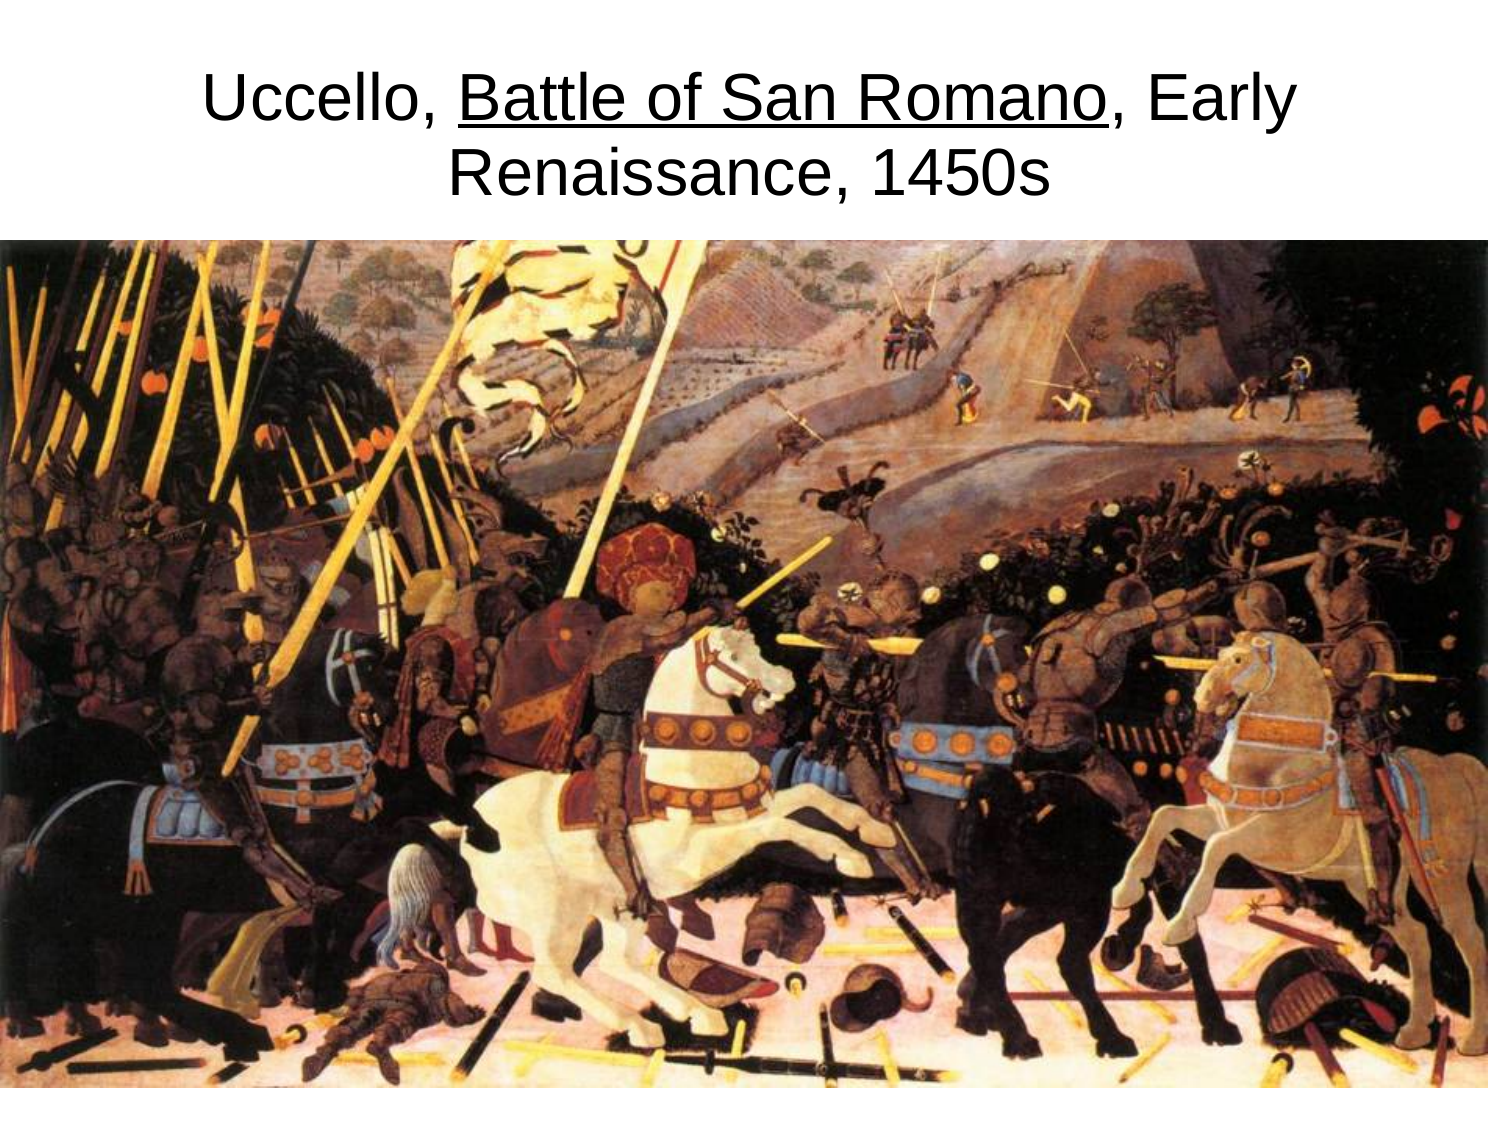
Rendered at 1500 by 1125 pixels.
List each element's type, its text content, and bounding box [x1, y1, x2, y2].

title Uccello, Battle of San Romano, Early Renaissance, 1450s [0, 45, 1500, 225]
picture [0, 240, 1488, 1088]
